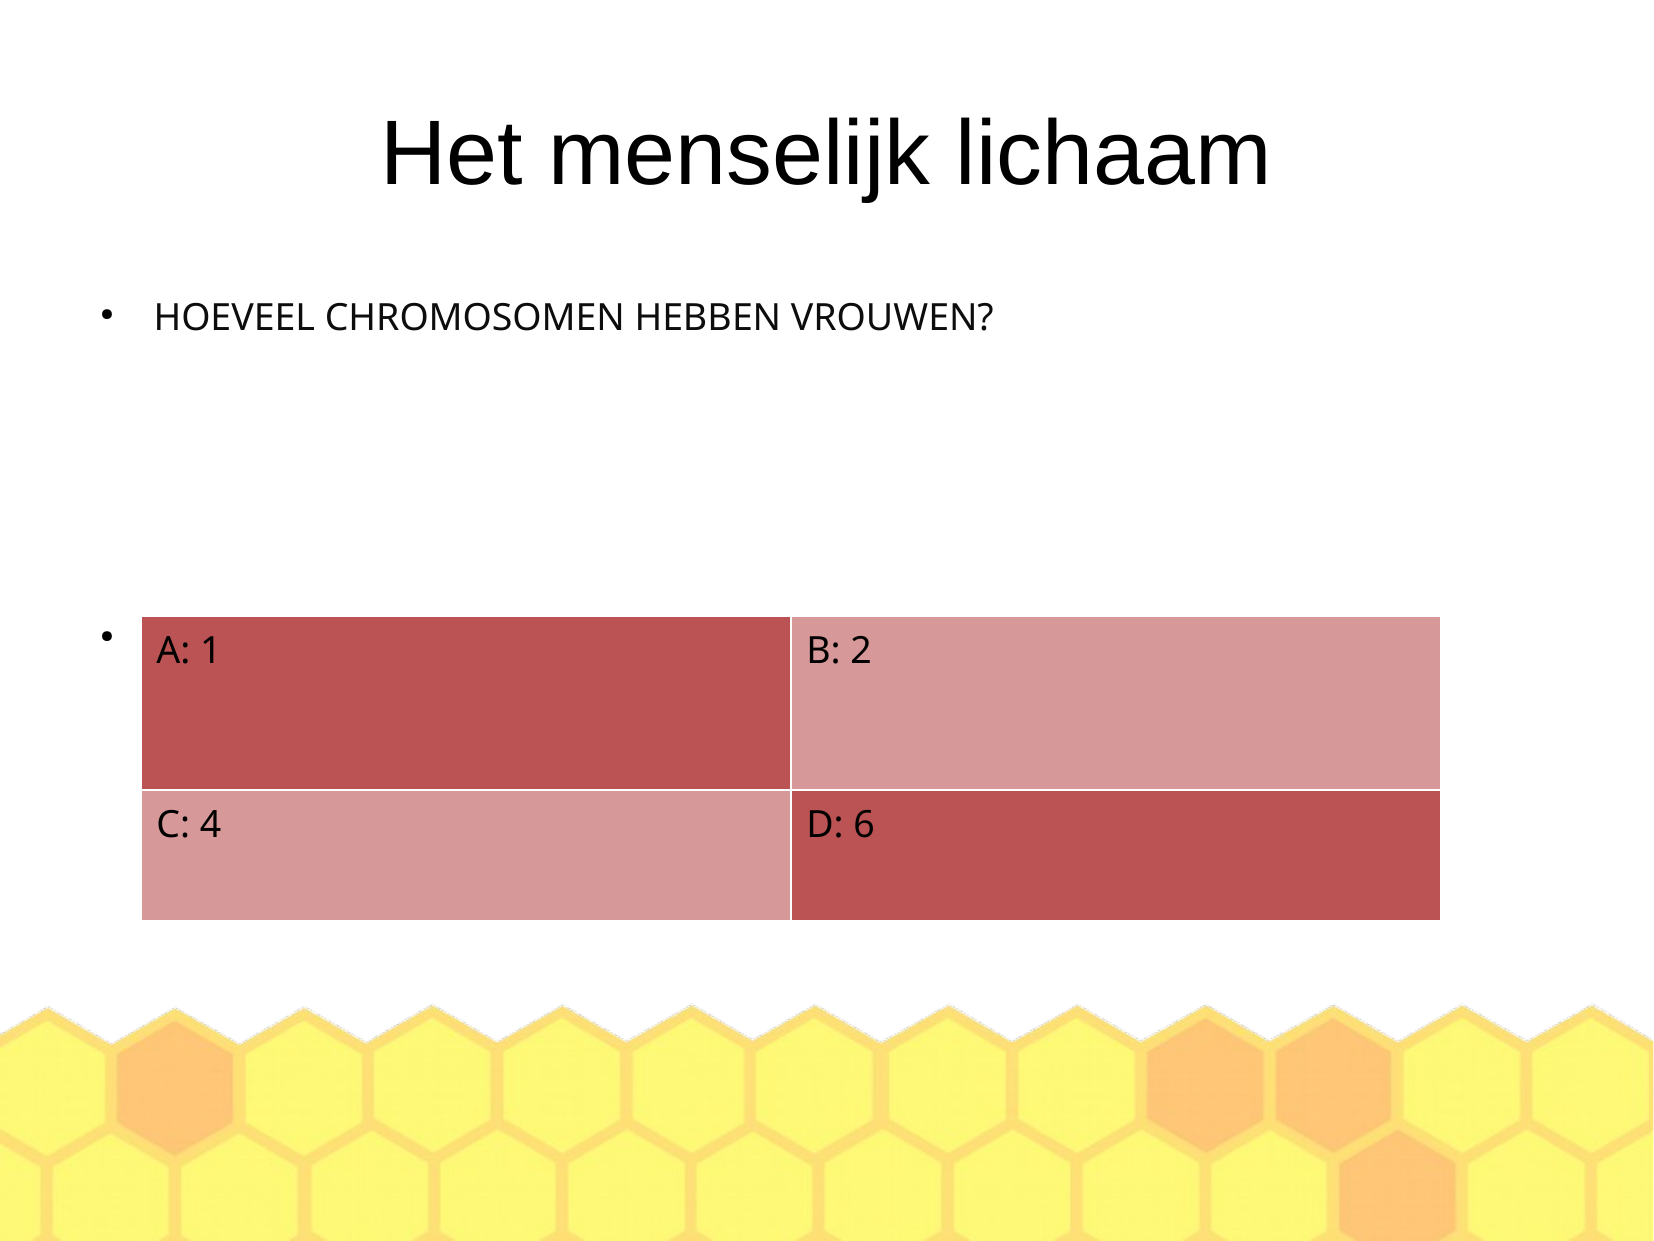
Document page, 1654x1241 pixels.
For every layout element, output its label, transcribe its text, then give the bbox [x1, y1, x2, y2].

table_header B: 2 [792, 617, 1440, 789]
table_cell C: 4 [142, 791, 790, 920]
table_cell D: 6 [792, 791, 1440, 920]
list Hoeveel chromosomen hebben vrouwen? [82, 290, 1571, 1010]
picture [0, 1001, 1654, 1241]
title Het menselijk lichaam [82, 49, 1571, 257]
table_header A: 1 [142, 617, 790, 789]
